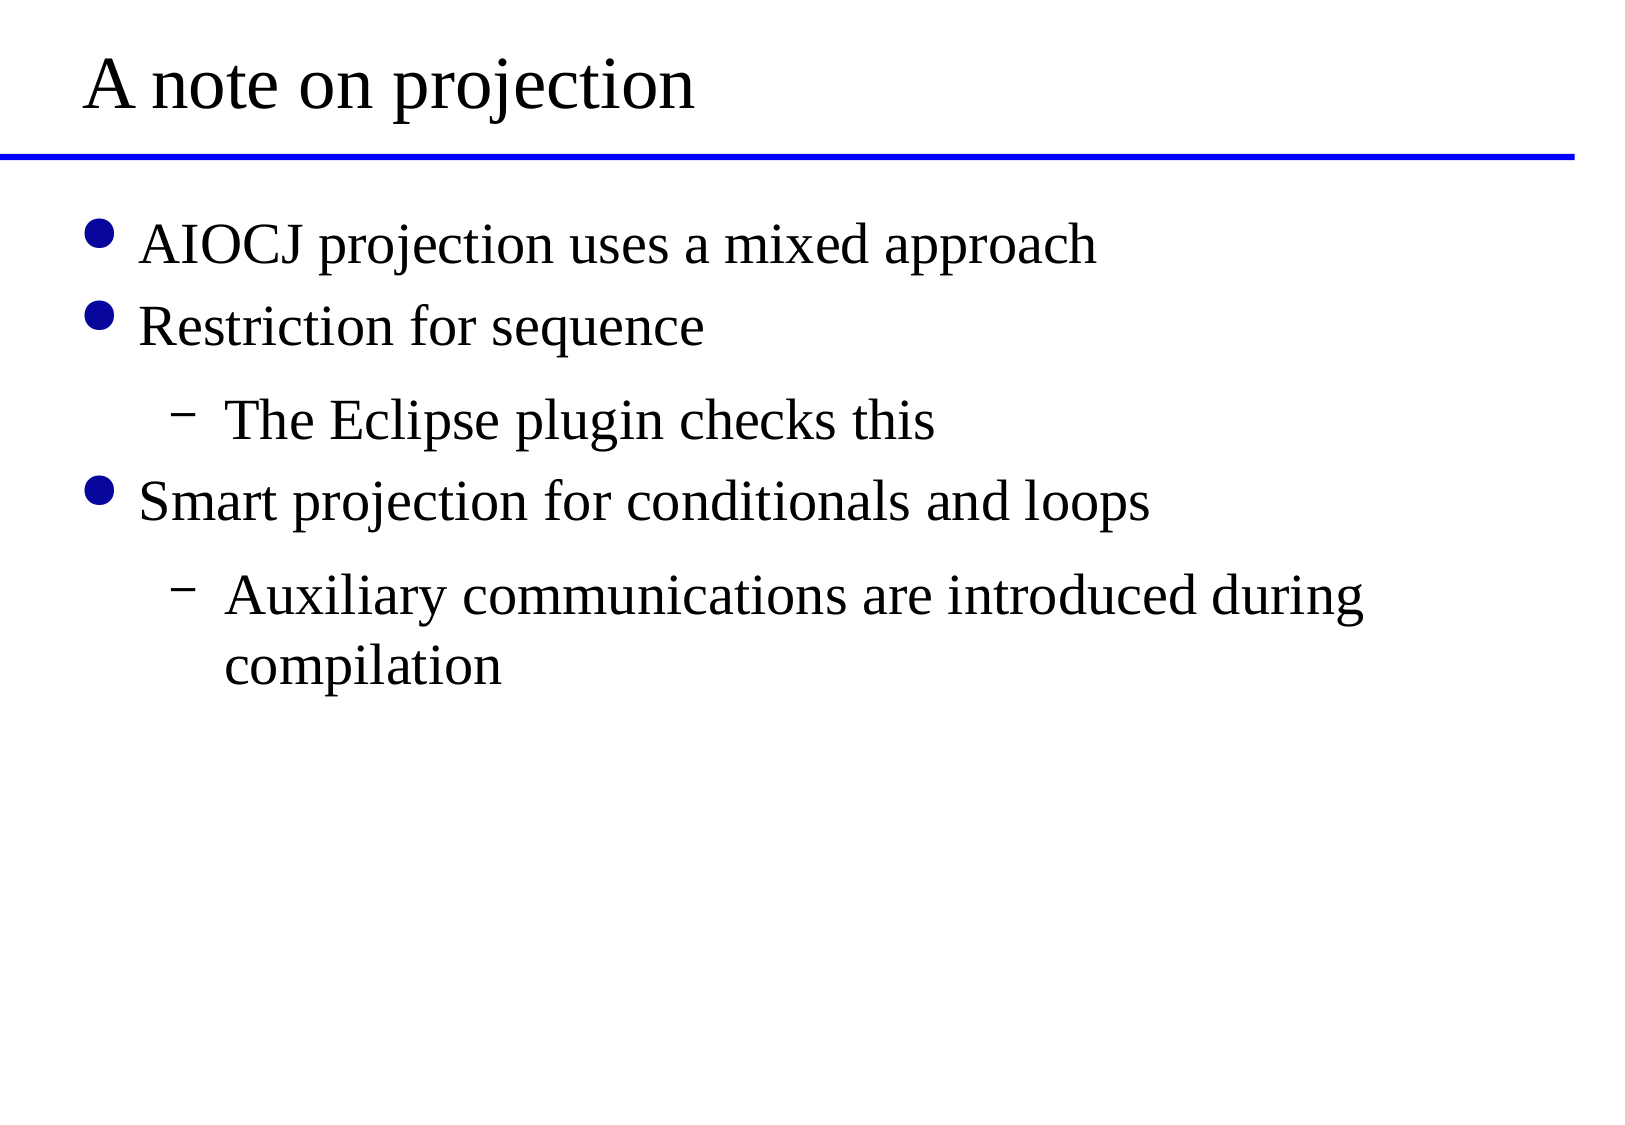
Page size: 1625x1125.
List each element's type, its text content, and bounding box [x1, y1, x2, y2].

title A note on projection [67, 27, 1544, 131]
list AIOCJ projection uses a mixed approach Restriction for sequence The Eclipse plugin checks this Smart projection for conditionals and loops Auxiliary communications are introduced during compilation [67, 198, 1546, 1061]
